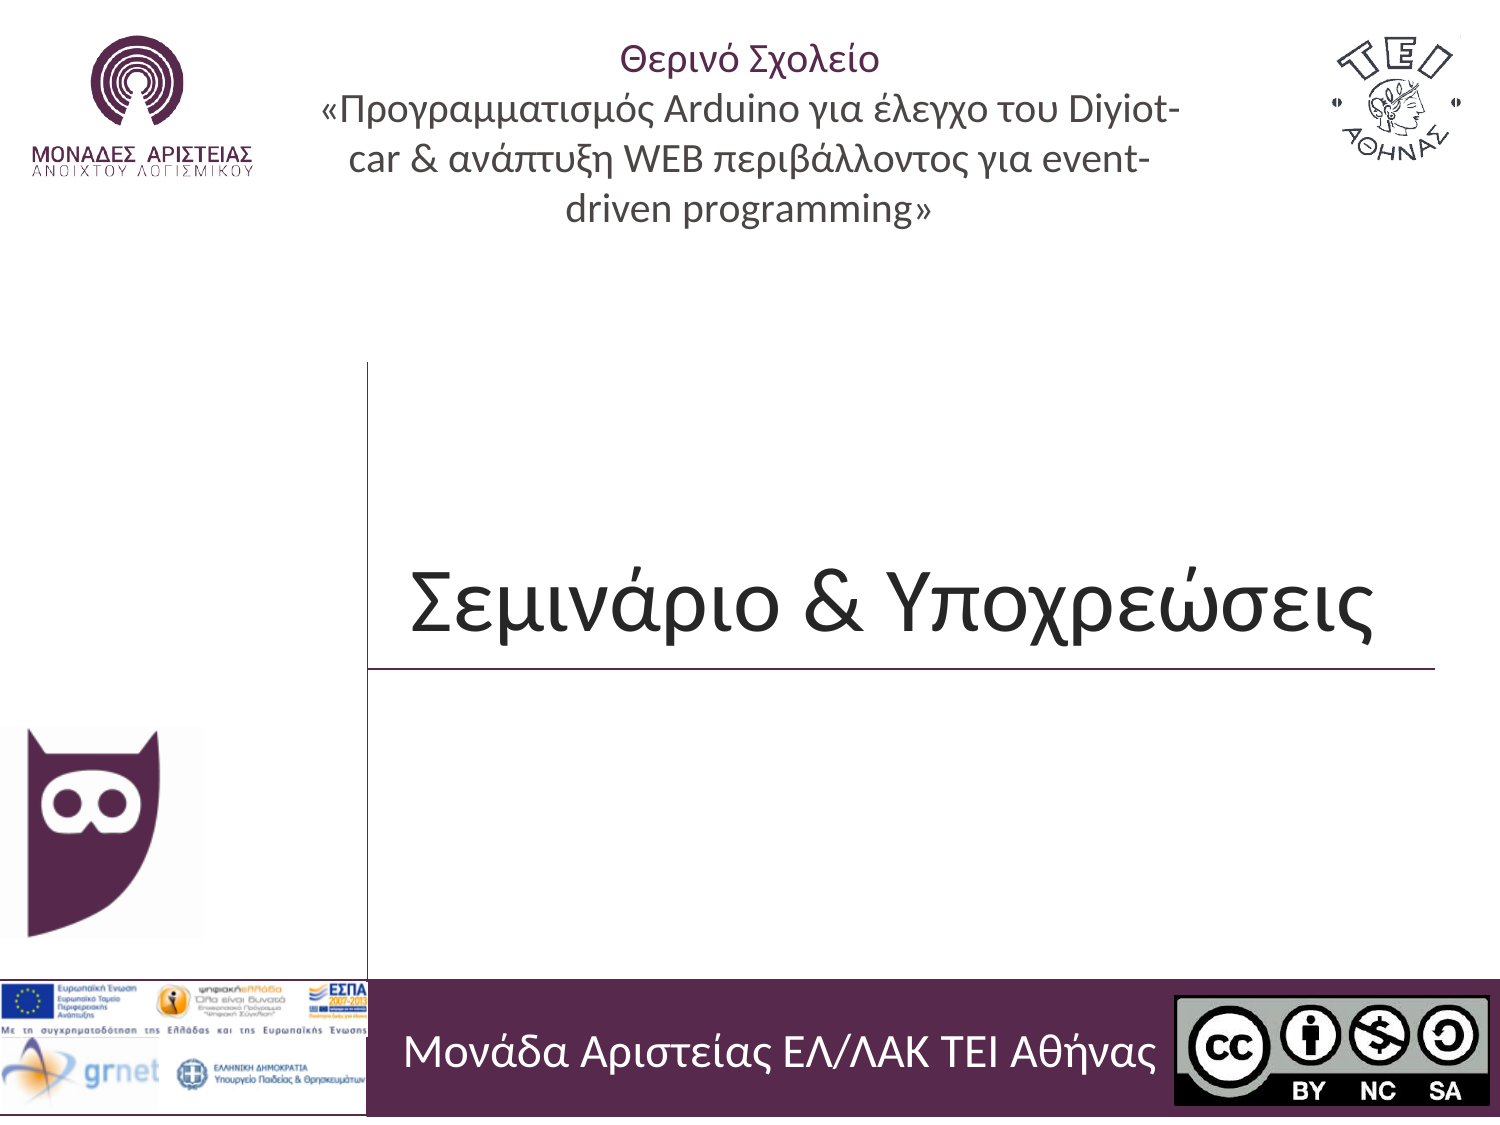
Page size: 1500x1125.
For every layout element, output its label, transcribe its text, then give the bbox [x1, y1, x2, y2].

picture [31, 36, 253, 177]
picture [175, 1057, 366, 1092]
picture [1174, 995, 1490, 1106]
picture [0, 982, 368, 1113]
picture [1331, 35, 1461, 167]
title Σεμινάριο & Υποχρεώσεις [395, 357, 1459, 658]
text_box Θερινό Σχολείο «Προγραμματισμός Arduino για έλεγχο του Diyiot-car & ανάπτυξη WEB περιβάλλοντος για event-driven programming» [280, 22, 1220, 241]
picture [0, 727, 204, 939]
subtitle Μονάδα Αριστείας ΕΛ/ΛΑΚ ΤΕΙ Αθήνας [387, 992, 1488, 1105]
